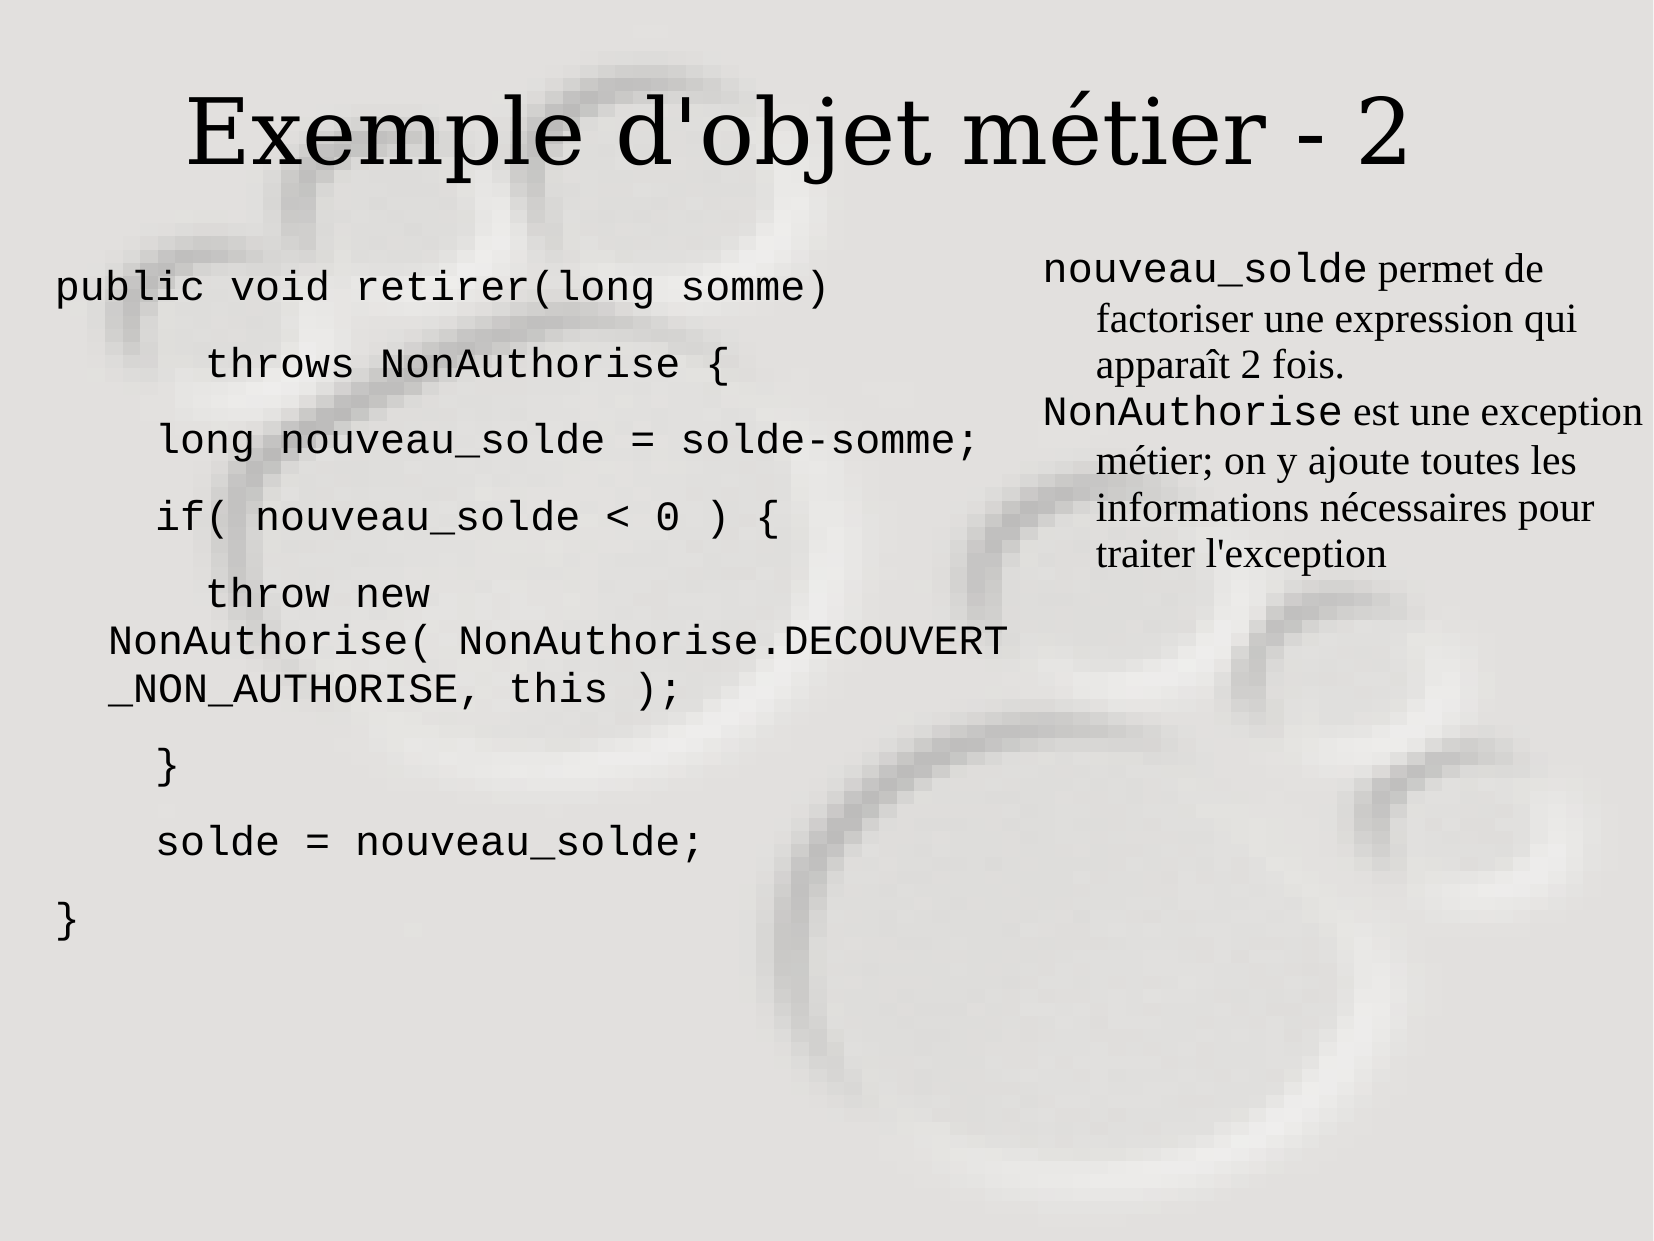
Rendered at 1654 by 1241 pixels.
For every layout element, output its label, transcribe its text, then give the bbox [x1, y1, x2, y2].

title Exemple d'objet métier - 2 [93, 29, 1506, 237]
picture [0, 0, 1654, 1241]
list public void retirer(long somme) throws NonAuthorise { long nouveau_solde = solde-somme; if( nouveau_solde < 0 ) { throw new NonAuthorise( NonAuthorise.DECOUVERT_NON_AUTHORISE, this ); } solde = nouveau_solde; } [37, 265, 1029, 1217]
text_box nouveau_solde permet de factoriser une expression qui apparaît 2 fois. NonAuthorise est une exception métier; on y ajoute toutes les informations nécessaires pour traiter l'exception [1024, 245, 1654, 1182]
